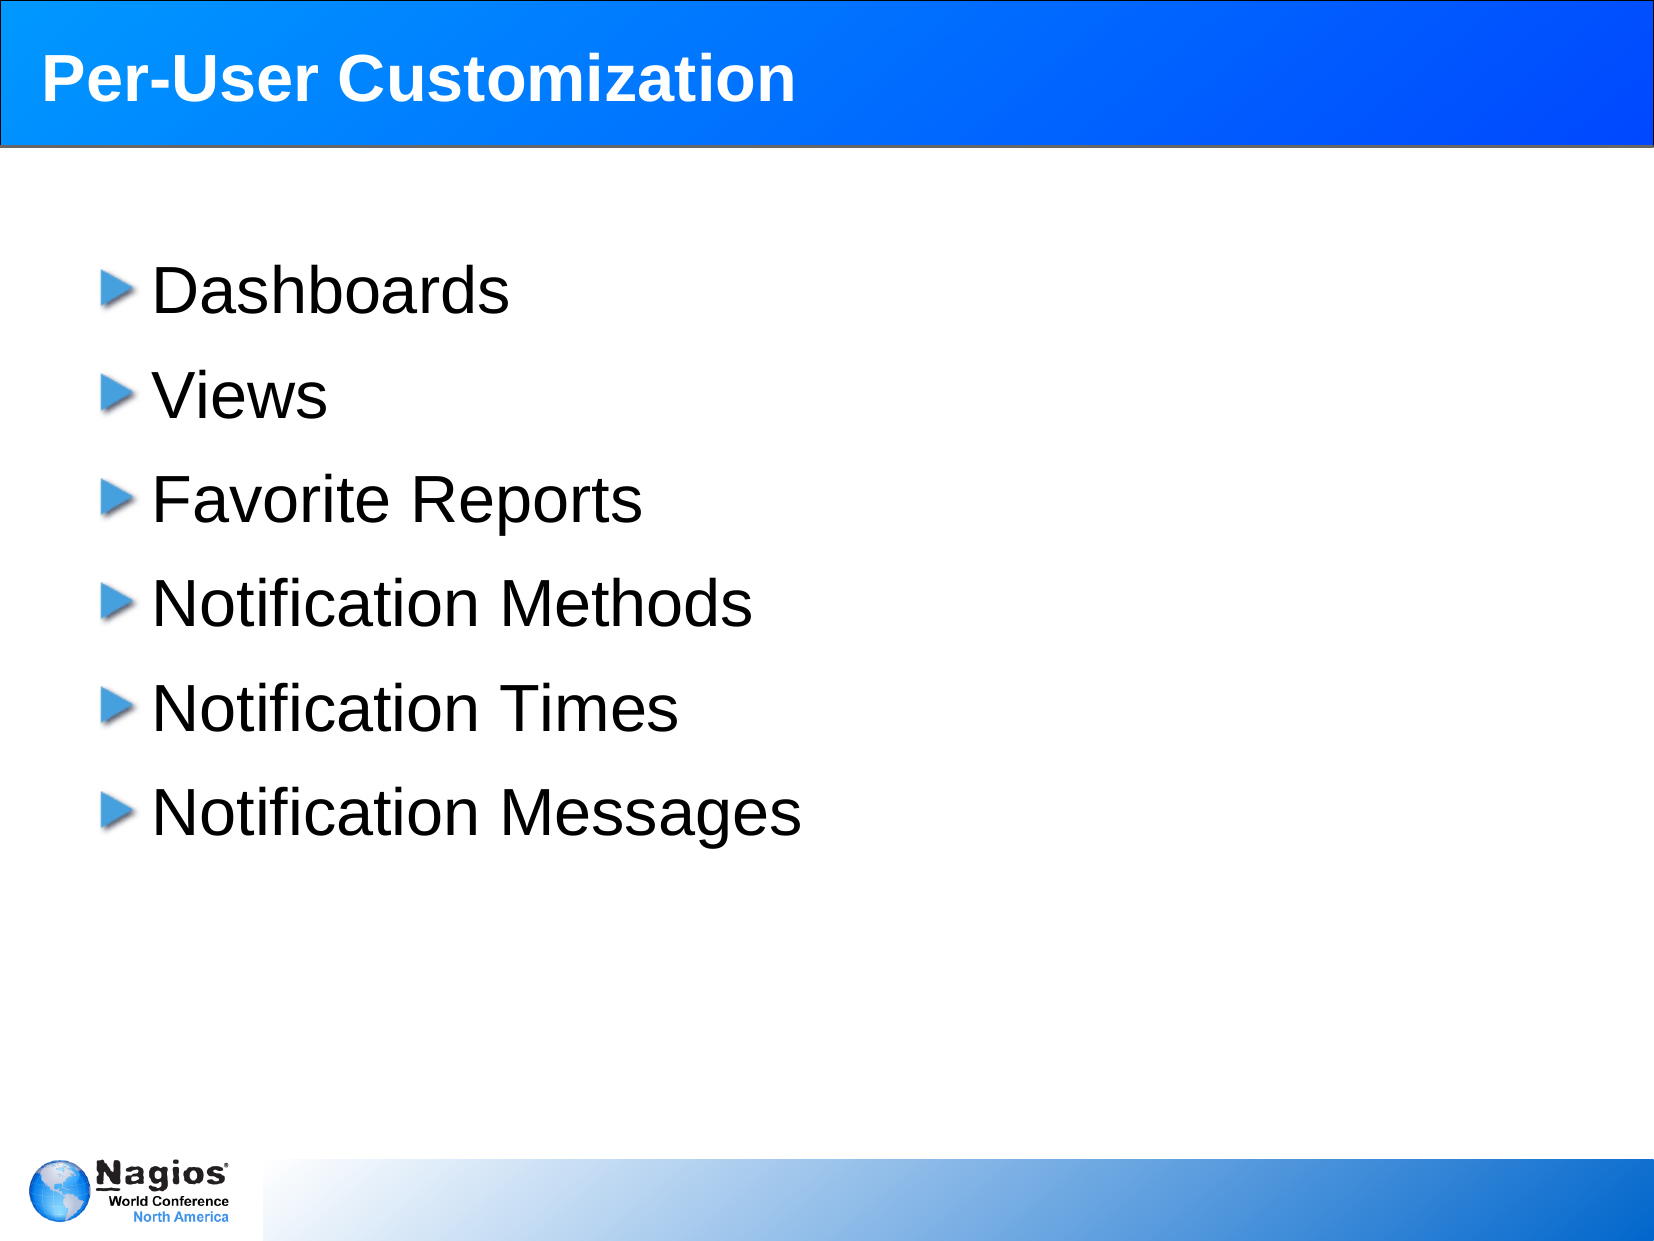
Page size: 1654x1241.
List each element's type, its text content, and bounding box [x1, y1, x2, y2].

picture [29, 1159, 229, 1235]
title Per-User Customization [41, 36, 1248, 120]
list Dashboards Views Favorite Reports Notification Methods Notification Times Notification Messages [80, 253, 1569, 850]
